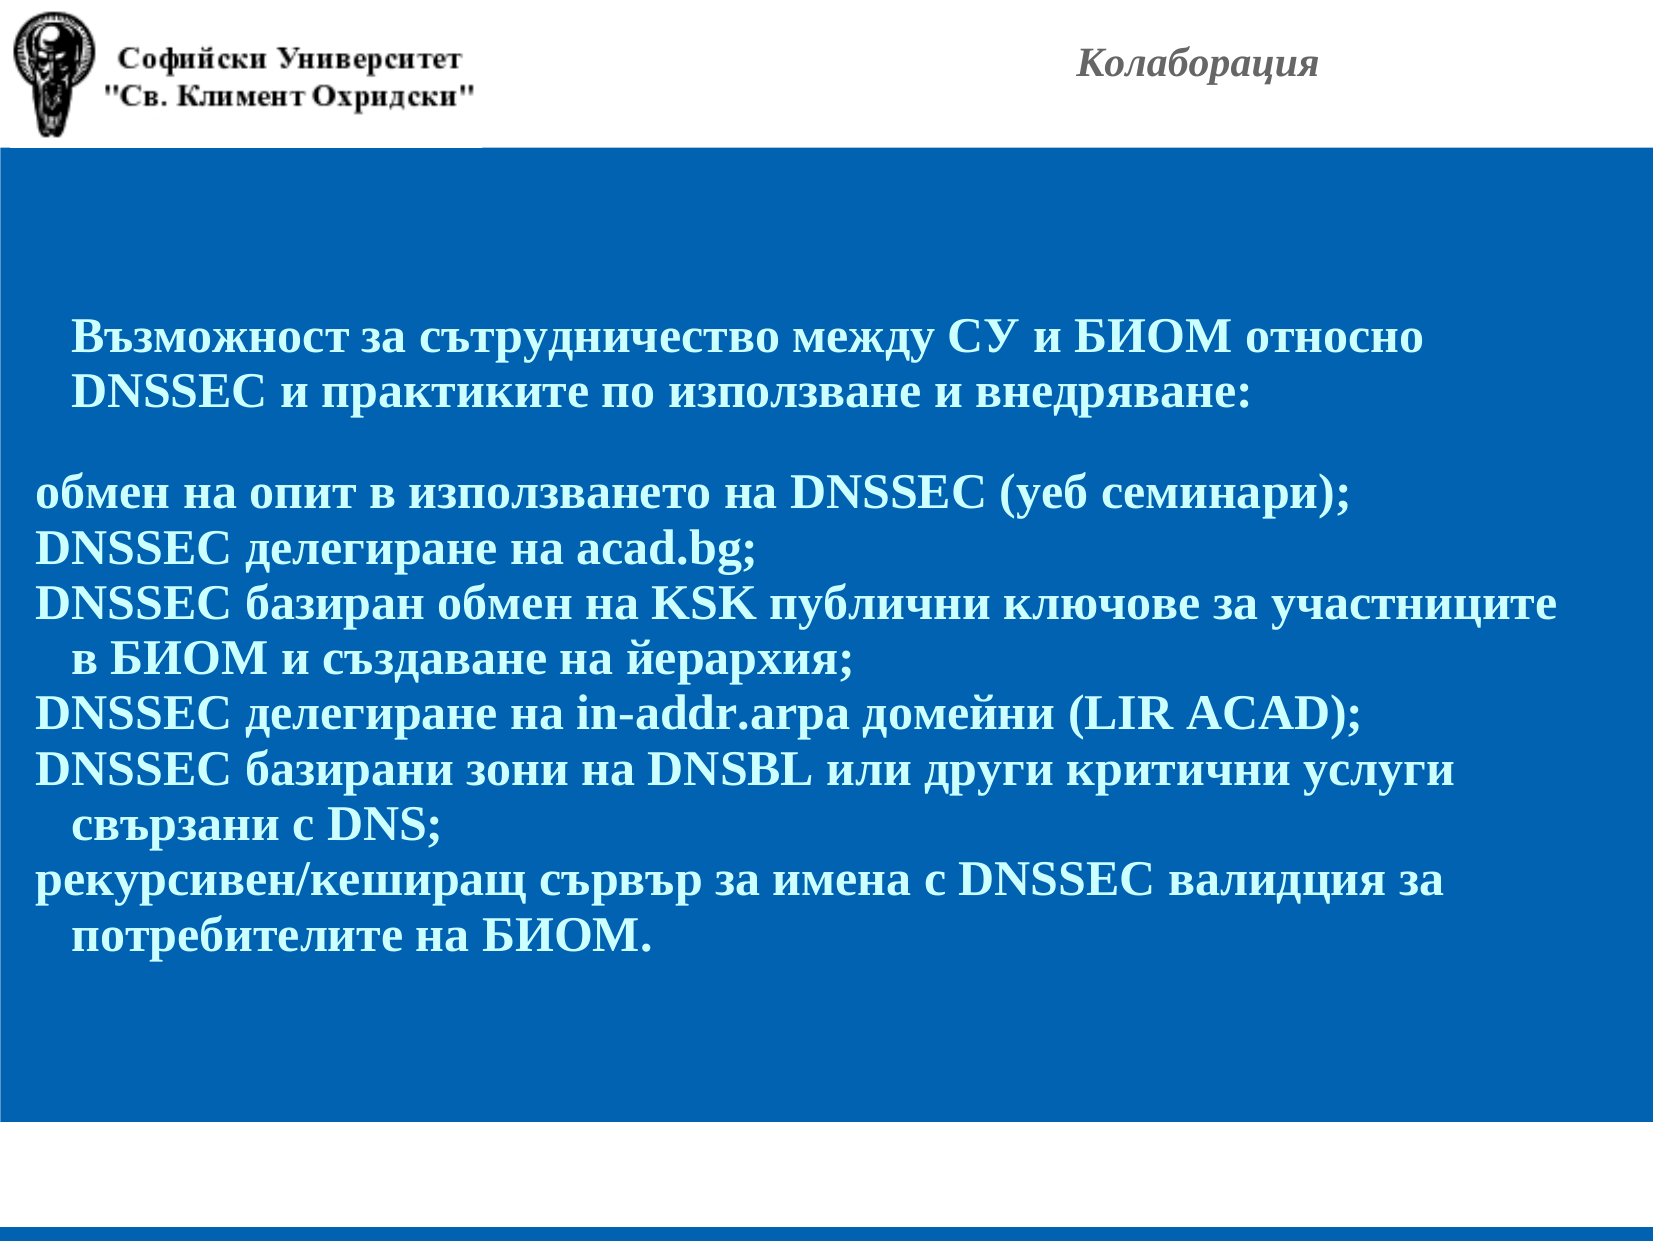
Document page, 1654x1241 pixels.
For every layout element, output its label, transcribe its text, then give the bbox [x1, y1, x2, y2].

text_box Възможност за сътрудничество между СУ и БИОМ относно DNSSEC и практиките по използване и внедряване: обмен на опит в използването на DNSSEC (уеб семинари); DNSSEC делегиране на acad.bg; DNSSEC базиран обмен на KSK публични ключове за участниците в БИОМ и създаване на йерархия; DNSSEC делегиране на in-addr.arpa домейни (LIR ACAD); DNSSEC базирани зони на DNSBL или други критични услуги свързани с DNS; рекурсивен/кеширащ сървър за имена с DNSSEC валидция за потребителите на БИОМ. [0, 147, 1653, 1122]
title Колаборация [768, 2, 1652, 121]
picture [10, 0, 482, 148]
